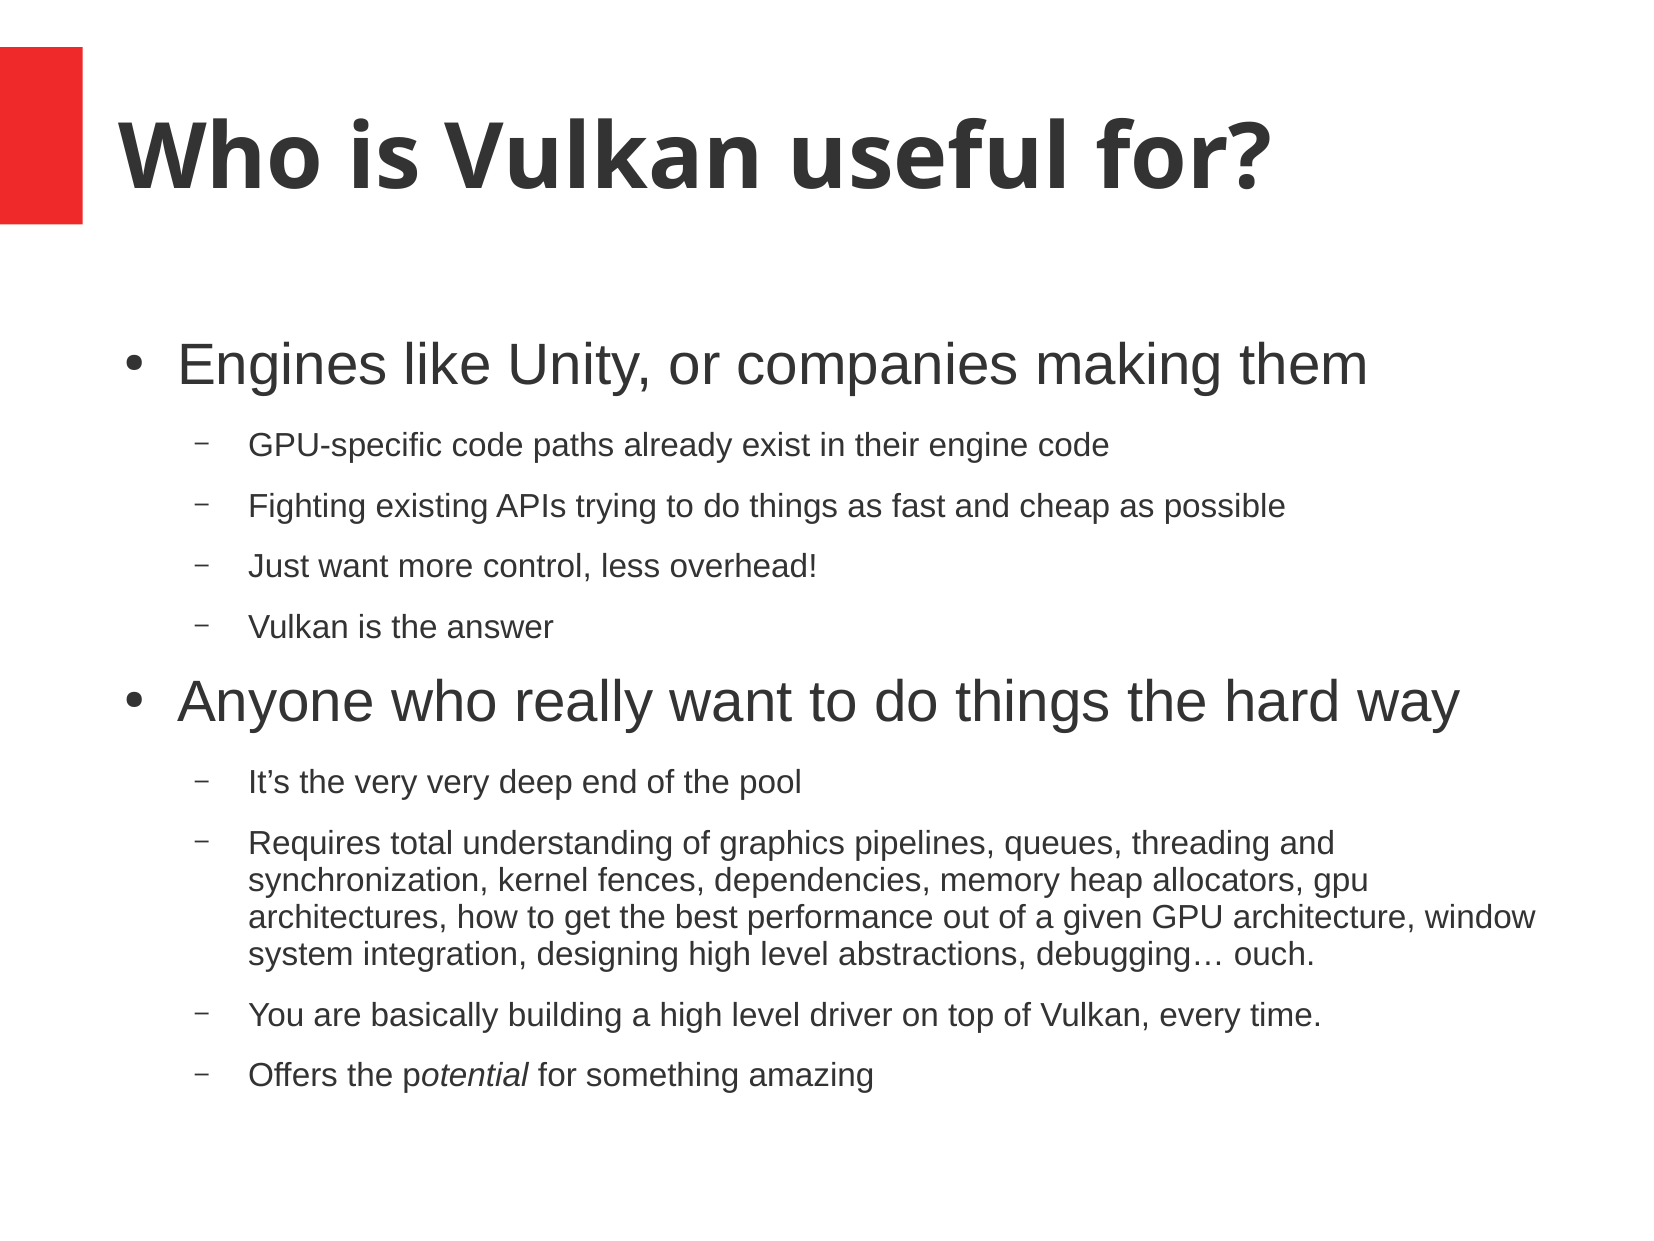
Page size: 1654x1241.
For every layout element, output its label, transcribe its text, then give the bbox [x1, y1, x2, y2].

list Engines like Unity, or companies making them GPU-specific code paths already exist in their engine code Fighting existing APIs trying to do things as fast and cheap as possible Just want more control, less overhead! Vulkan is the answer Anyone who really want to do things the hard way It’s the very very deep end of the pool Requires total understanding of graphics pipelines, queues, threading and synchronization, kernel fences, dependencies, memory heap allocators, gpu architectures, how to get the best performance out of a given GPU architecture, window system integration, designing high level abstractions, debugging… ouch. You are basically building a high level driver on top of Vulkan, every time. Offers the potential for something amazing [106, 331, 1560, 1111]
title Who is Vulkan useful for? [118, 49, 1571, 257]
